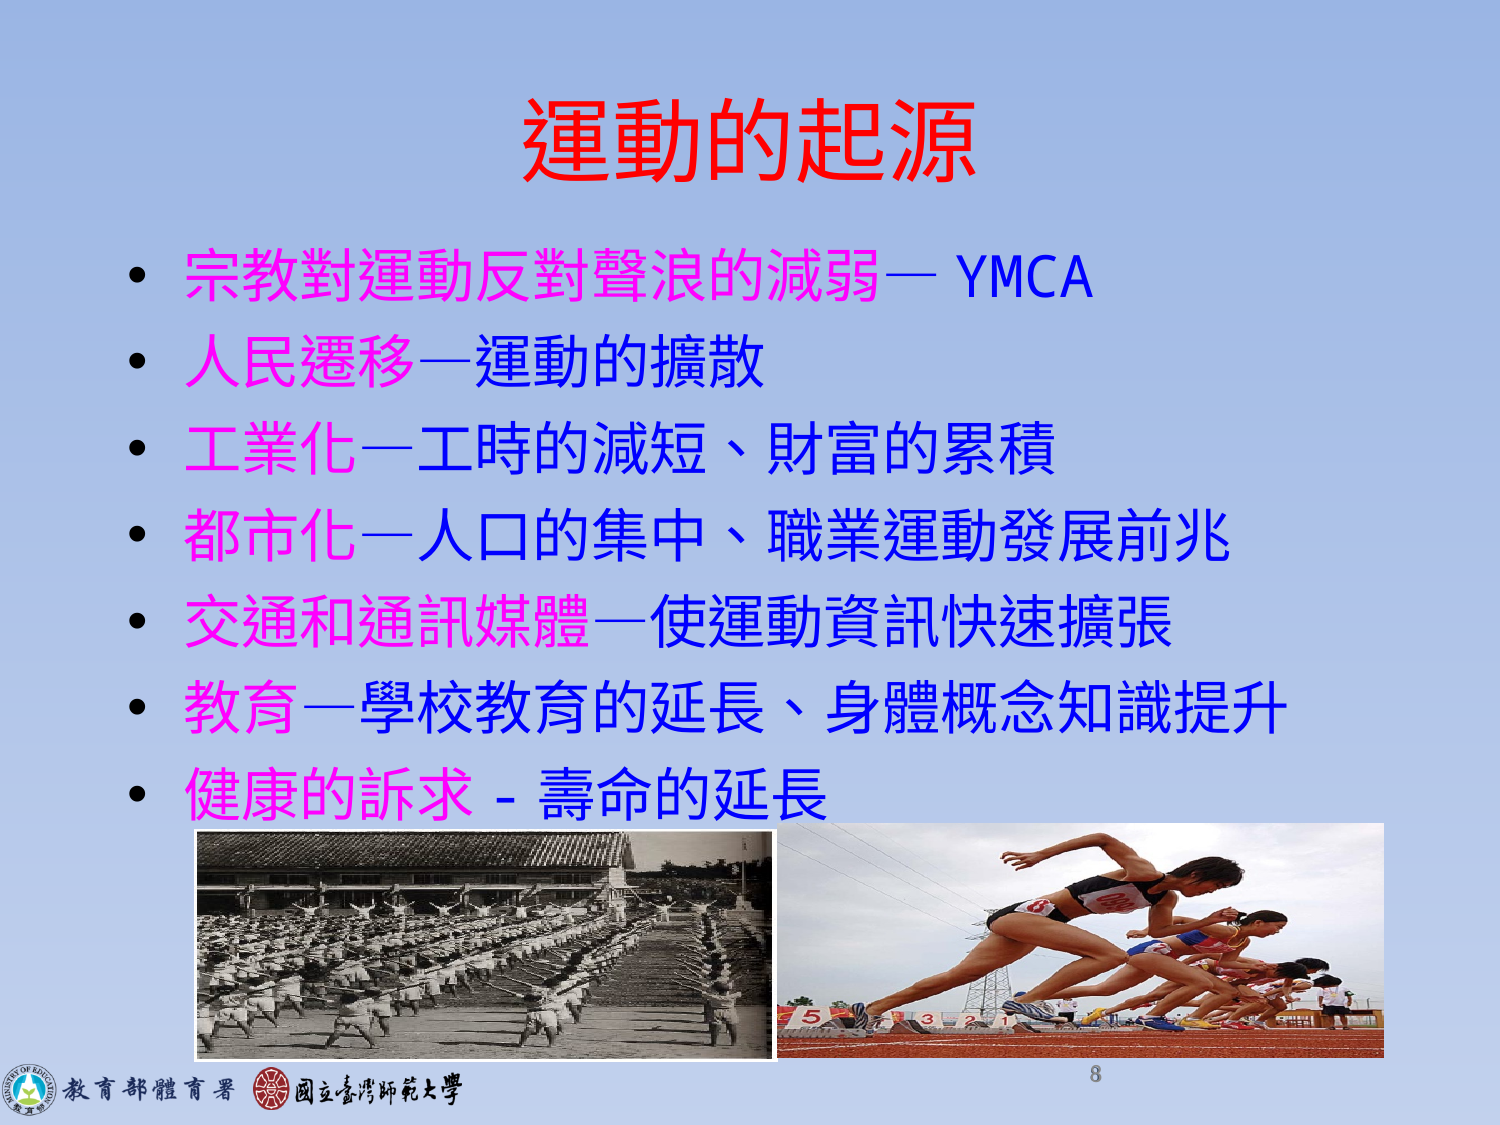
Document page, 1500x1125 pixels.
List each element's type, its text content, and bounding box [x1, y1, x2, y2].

list 宗教對運動反對聲浪的減弱—YMCA 人民遷移—運動的擴散 工業化—工時的減短、財富的累積 都市化—人口的集中、職業運動發展前兆 交通和通訊媒體—使運動資訊快速擴張 教育—學校教育的延長、身體概念知識提升 健康的訴求-壽命的延長 [112, 231, 1345, 923]
picture [194, 823, 1384, 1062]
title 運動的起源 [75, 45, 1426, 233]
text_box [1074, 1042, 1426, 1103]
